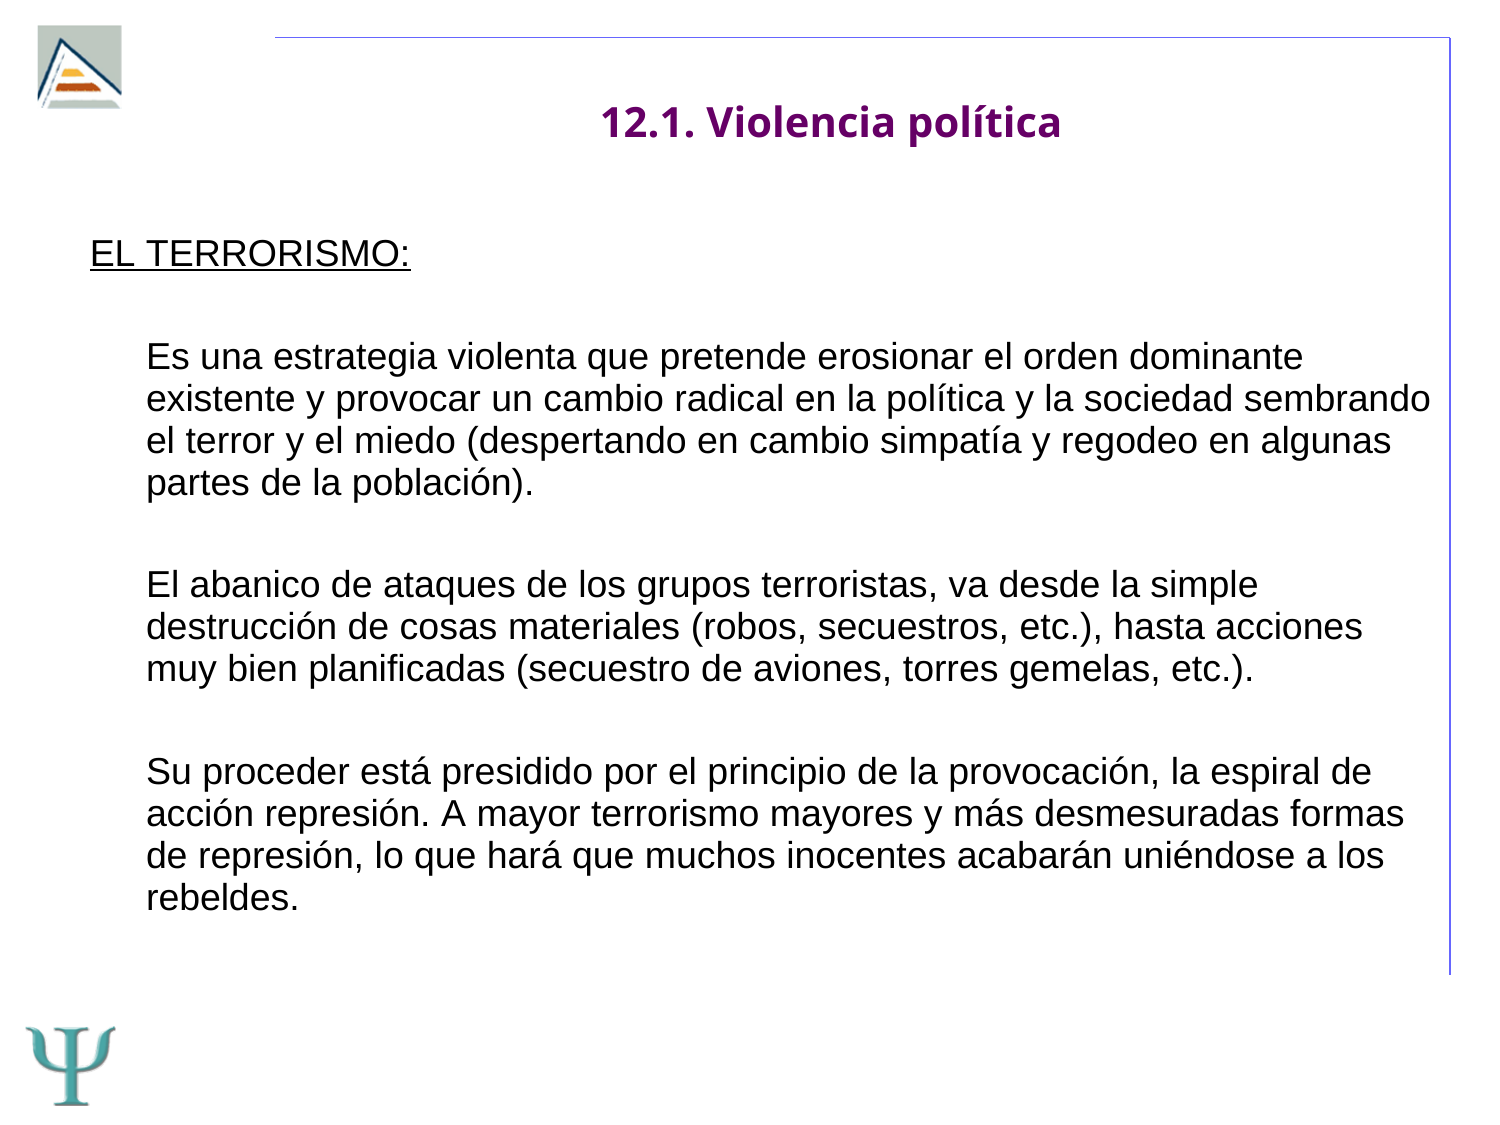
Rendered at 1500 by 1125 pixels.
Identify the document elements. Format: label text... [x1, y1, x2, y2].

title 12.1. Violencia política [262, 74, 1401, 168]
picture [37, 24, 122, 109]
list EL TERRORISMO: Es una estrategia violenta que pretende erosionar el orden dominante existente y provocar un cambio radical en la política y la sociedad sembrando el terror y el miedo (despertando en cambio simpatía y regodeo en algunas partes de la población). El abanico de ataques de los grupos terroristas, va desde la simple destrucción de cosas materiales (robos, secuestros, etc.), hasta acciones muy bien planificadas (secuestro de aviones, torres gemelas, etc.). Su proceder está presidido por el principio de la provocación, la espiral de acción represión. A mayor terrorismo mayores y más desmesuradas formas de represión, lo que hará que muchos inocentes acabarán uniéndose a los rebeldes. [75, 224, 1447, 1125]
picture [24, 1024, 75, 1106]
